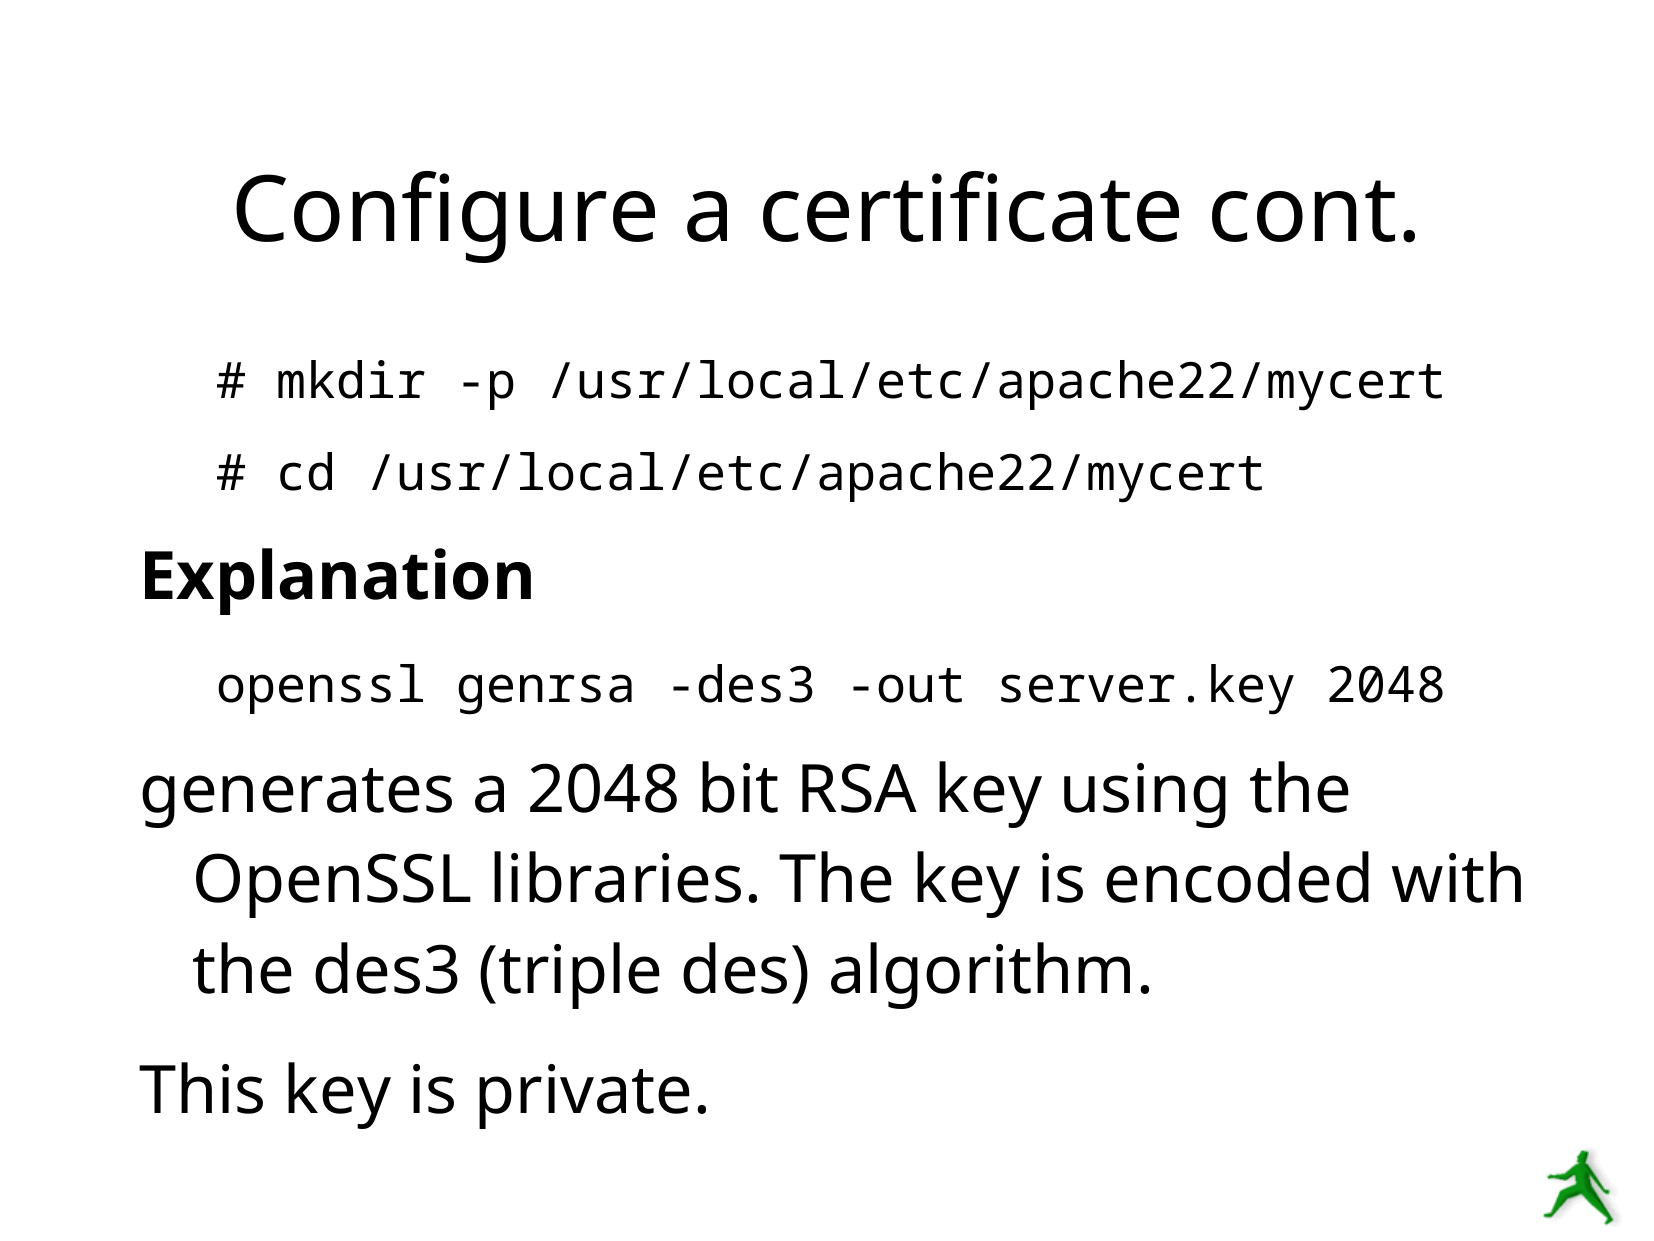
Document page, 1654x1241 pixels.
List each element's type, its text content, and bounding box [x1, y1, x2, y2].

picture [1541, 1135, 1634, 1227]
title Configure a certificate cont. [121, 102, 1534, 311]
list # mkdir -p /usr/local/etc/apache22/mycert # cd /usr/local/etc/apache22/mycert Explanation openssl genrsa -des3 -out server.key 2048 generates a 2048 bit RSA key using the OpenSSL libraries. The key is encoded with the des3 (triple des) algorithm. This key is private. [121, 344, 1534, 1127]
